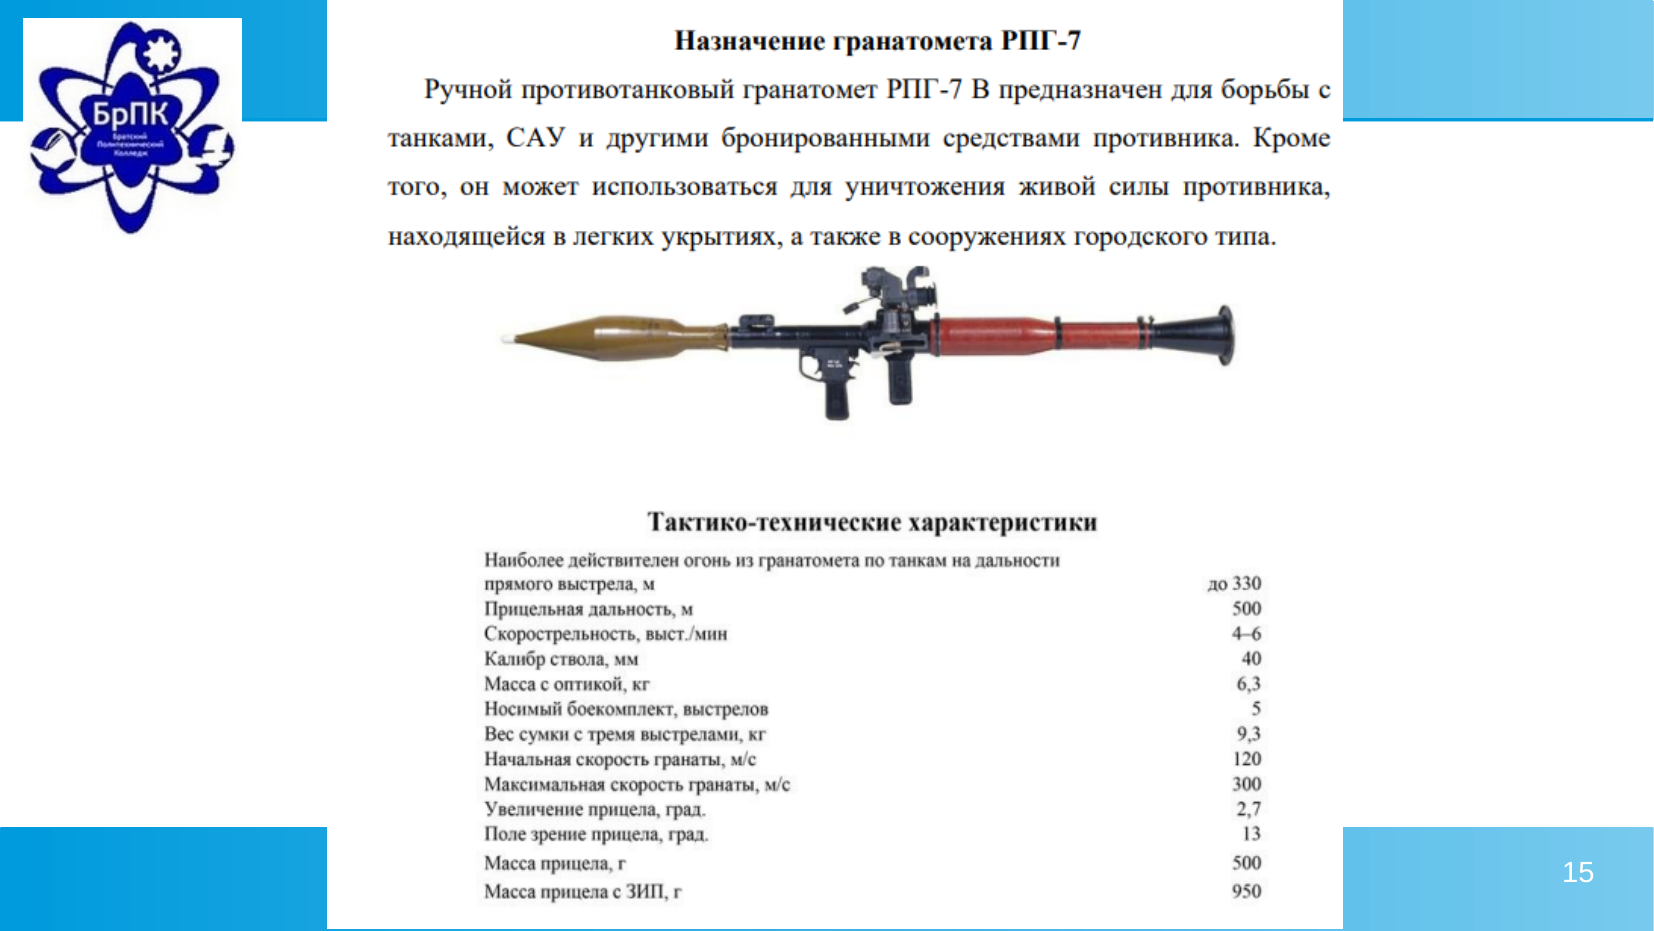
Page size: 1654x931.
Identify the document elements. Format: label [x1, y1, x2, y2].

picture [23, 19, 242, 238]
picture [327, 0, 1343, 929]
